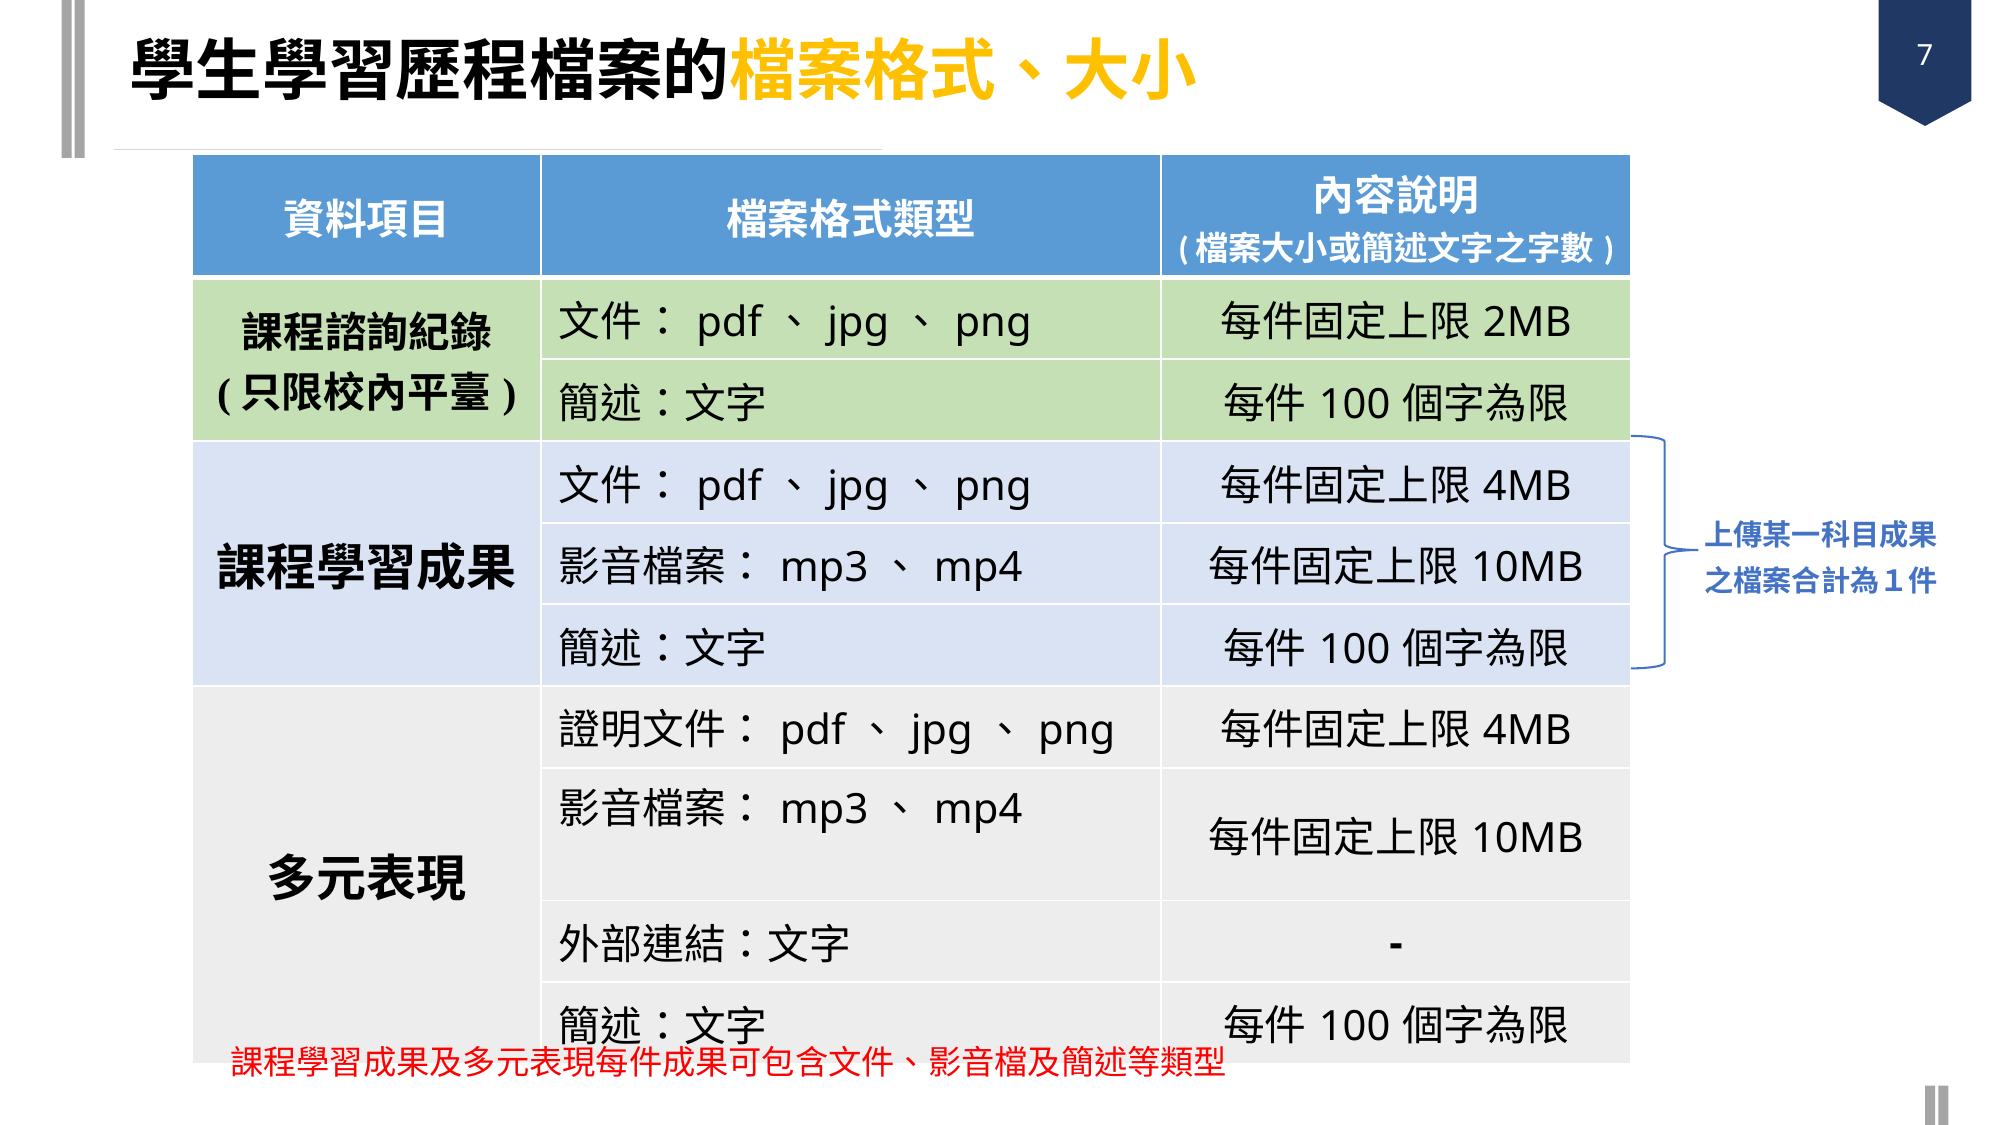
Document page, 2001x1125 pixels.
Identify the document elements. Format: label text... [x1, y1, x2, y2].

list 學生學習歷程檔案的檔案格式、大小 [114, 29, 1415, 118]
table_cell 簡述：文字 [542, 983, 1160, 1021]
table_cell 每件固定上限2MB [1162, 280, 1630, 358]
table_cell 證明文件：pdf、jpg、png [542, 687, 1160, 767]
table_cell 每件固定上限4MB [1162, 442, 1630, 522]
table_cell 每件100個字為限 [1162, 605, 1630, 685]
table_cell 影音檔案：mp3、mp4 [542, 524, 1160, 603]
table_cell 多元表現 [193, 687, 540, 1063]
table_cell - [1162, 901, 1630, 981]
table_cell 每件固定上限10MB [1162, 524, 1630, 603]
table_cell 每件固定上限4MB [1162, 687, 1630, 767]
table_cell 課程學習成果 [193, 442, 540, 685]
text_box 課程學習成果及多元表現每件成果可包含文件、影音檔及簡述等類型 [215, 1021, 1243, 1089]
table_cell 影音檔案：mp3、mp4 [542, 769, 1160, 900]
table_cell 文件：pdf、jpg、png [542, 442, 1160, 522]
table_cell 簡述：文字 [542, 360, 1160, 440]
table_cell 每件100個字為限 [1162, 360, 1630, 440]
table_cell 每件100個字為限 [1162, 983, 1630, 1063]
table_cell 每件固定上限10MB [1162, 769, 1630, 900]
table_header 資料項目 [193, 155, 540, 275]
table_header 內容說明 (檔案大小或簡述文字之字數) [1162, 155, 1630, 275]
table_cell 課程諮詢紀錄 (只限校內平臺) [193, 280, 540, 440]
text_box 上傳某一科目成果之檔案合計為１件 [1689, 498, 1954, 605]
table_cell 文件：pdf、jpg、png [542, 280, 1160, 358]
table_header 檔案格式類型 [542, 155, 1160, 275]
table_cell 簡述：文字 [542, 605, 1160, 685]
table_cell 外部連結：文字 [542, 901, 1160, 981]
